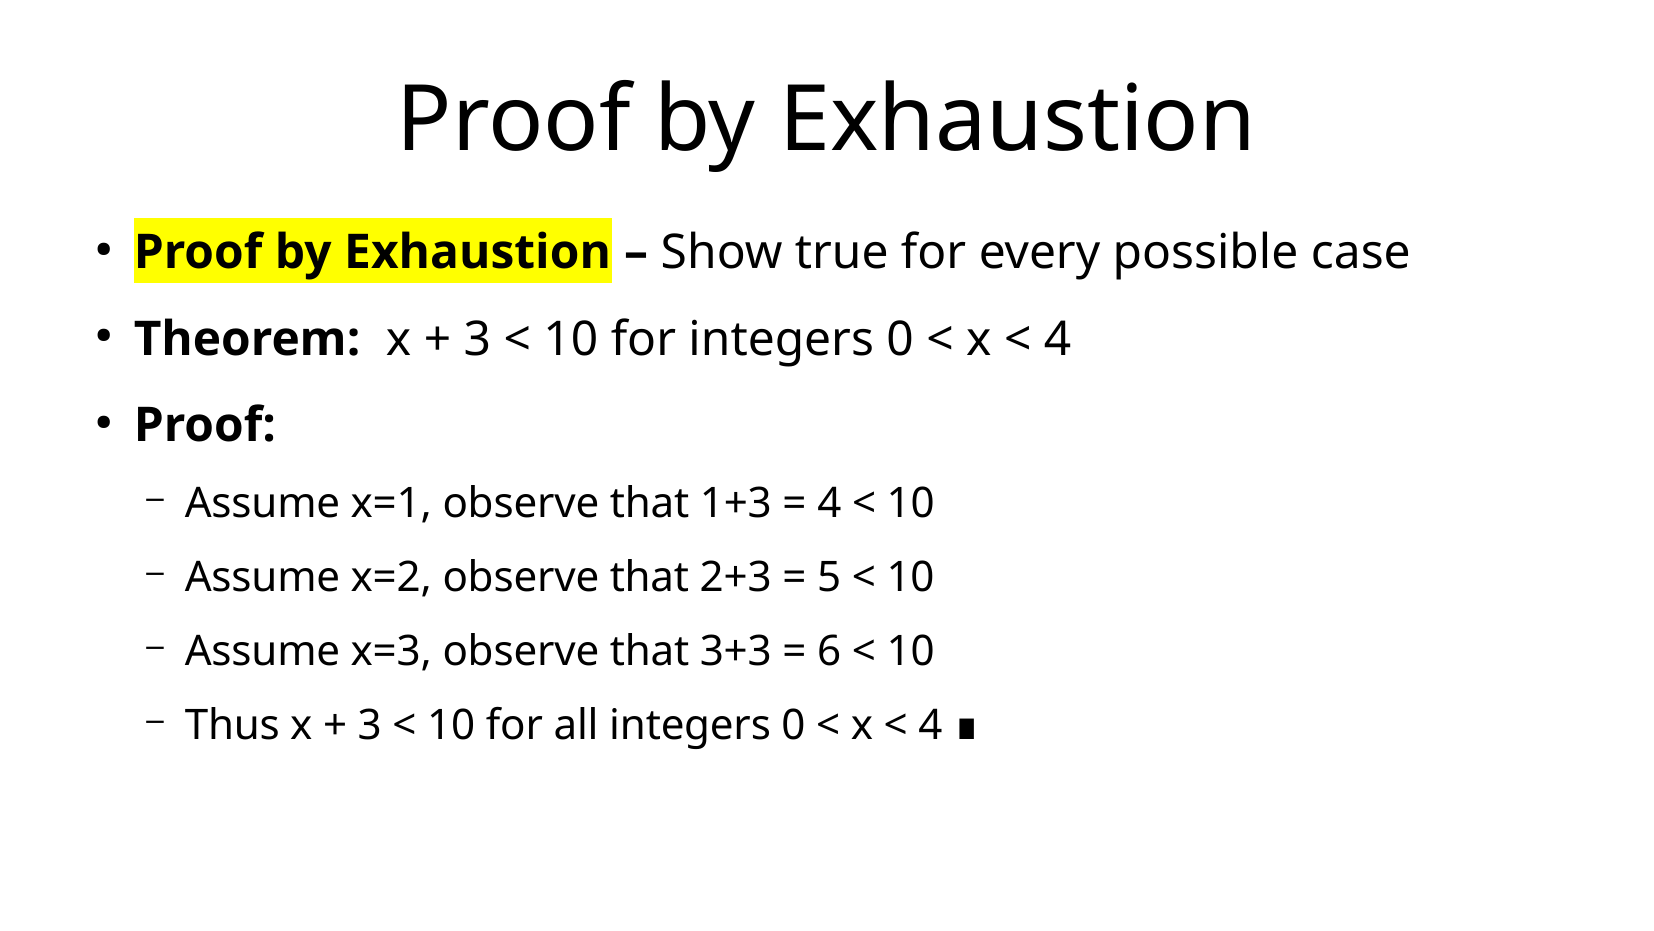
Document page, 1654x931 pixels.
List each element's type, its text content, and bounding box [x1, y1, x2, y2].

list Proof by Exhaustion – Show true for every possible case Theorem: x + 3 < 10 for integers 0 < x < 4 Proof: Assume x=1, observe that 1+3 = 4 < 10 Assume x=2, observe that 2+3 = 5 < 10 Assume x=3, observe that 3+3 = 6 < 10 Thus x + 3 < 10 for all integers 0 < x < 4 ∎ [82, 217, 1571, 758]
title Proof by Exhaustion [82, 37, 1571, 193]
